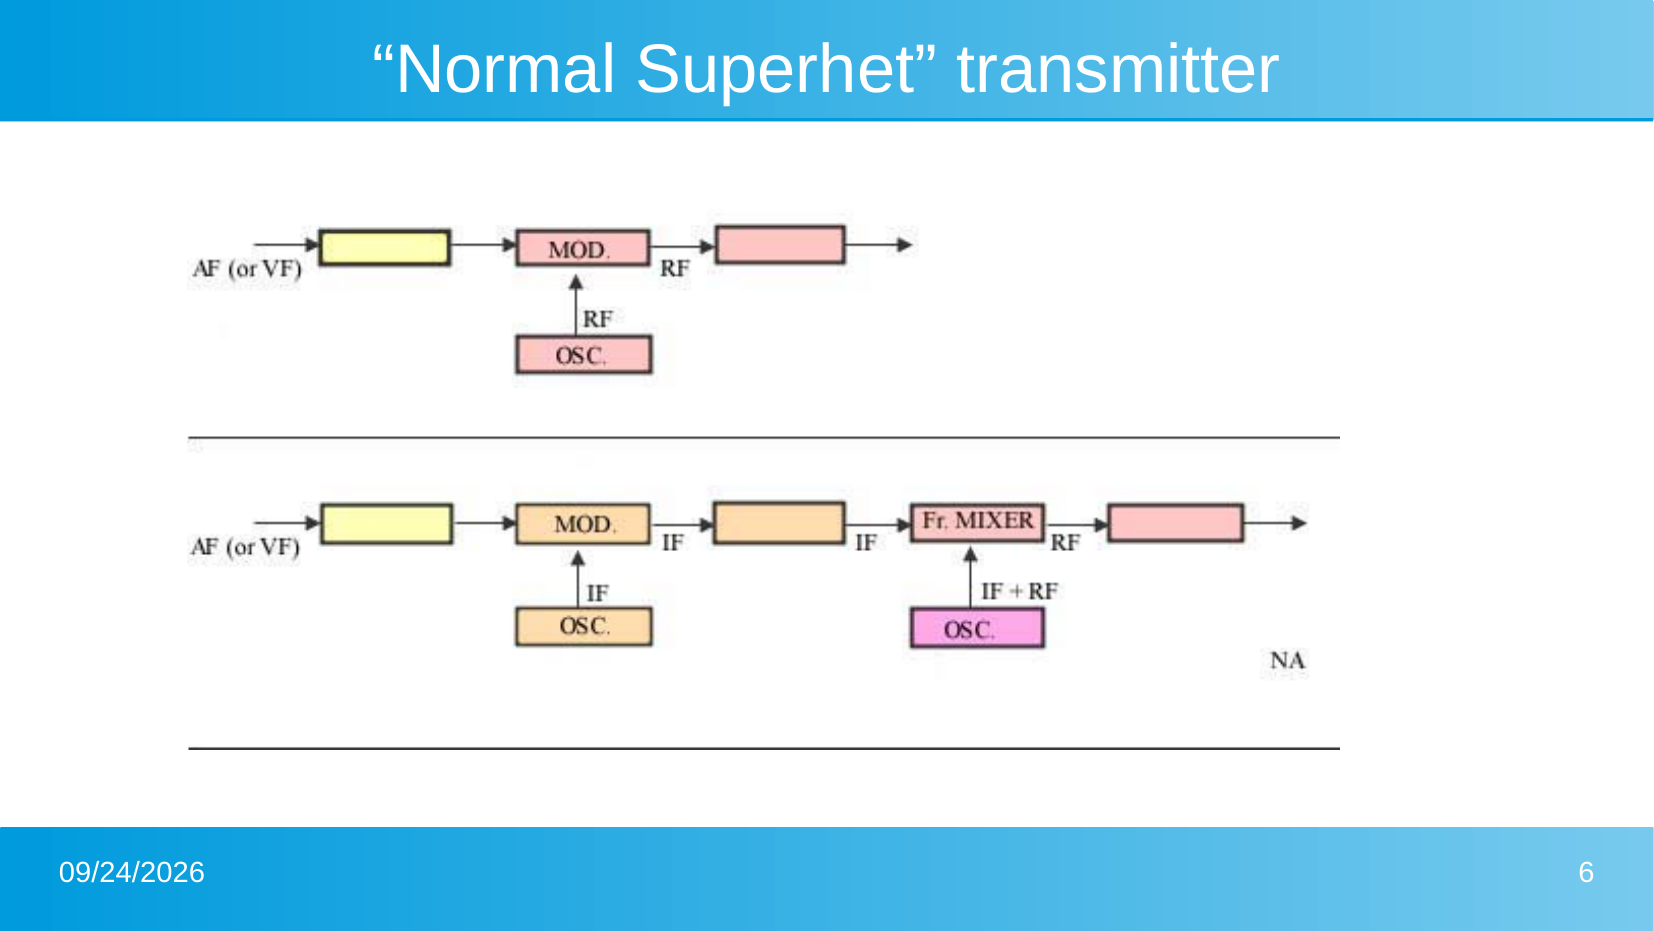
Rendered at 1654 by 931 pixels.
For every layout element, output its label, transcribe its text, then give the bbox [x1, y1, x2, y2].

picture [187, 161, 1340, 751]
title “Normal Superhet” transmitter [59, 29, 1595, 108]
